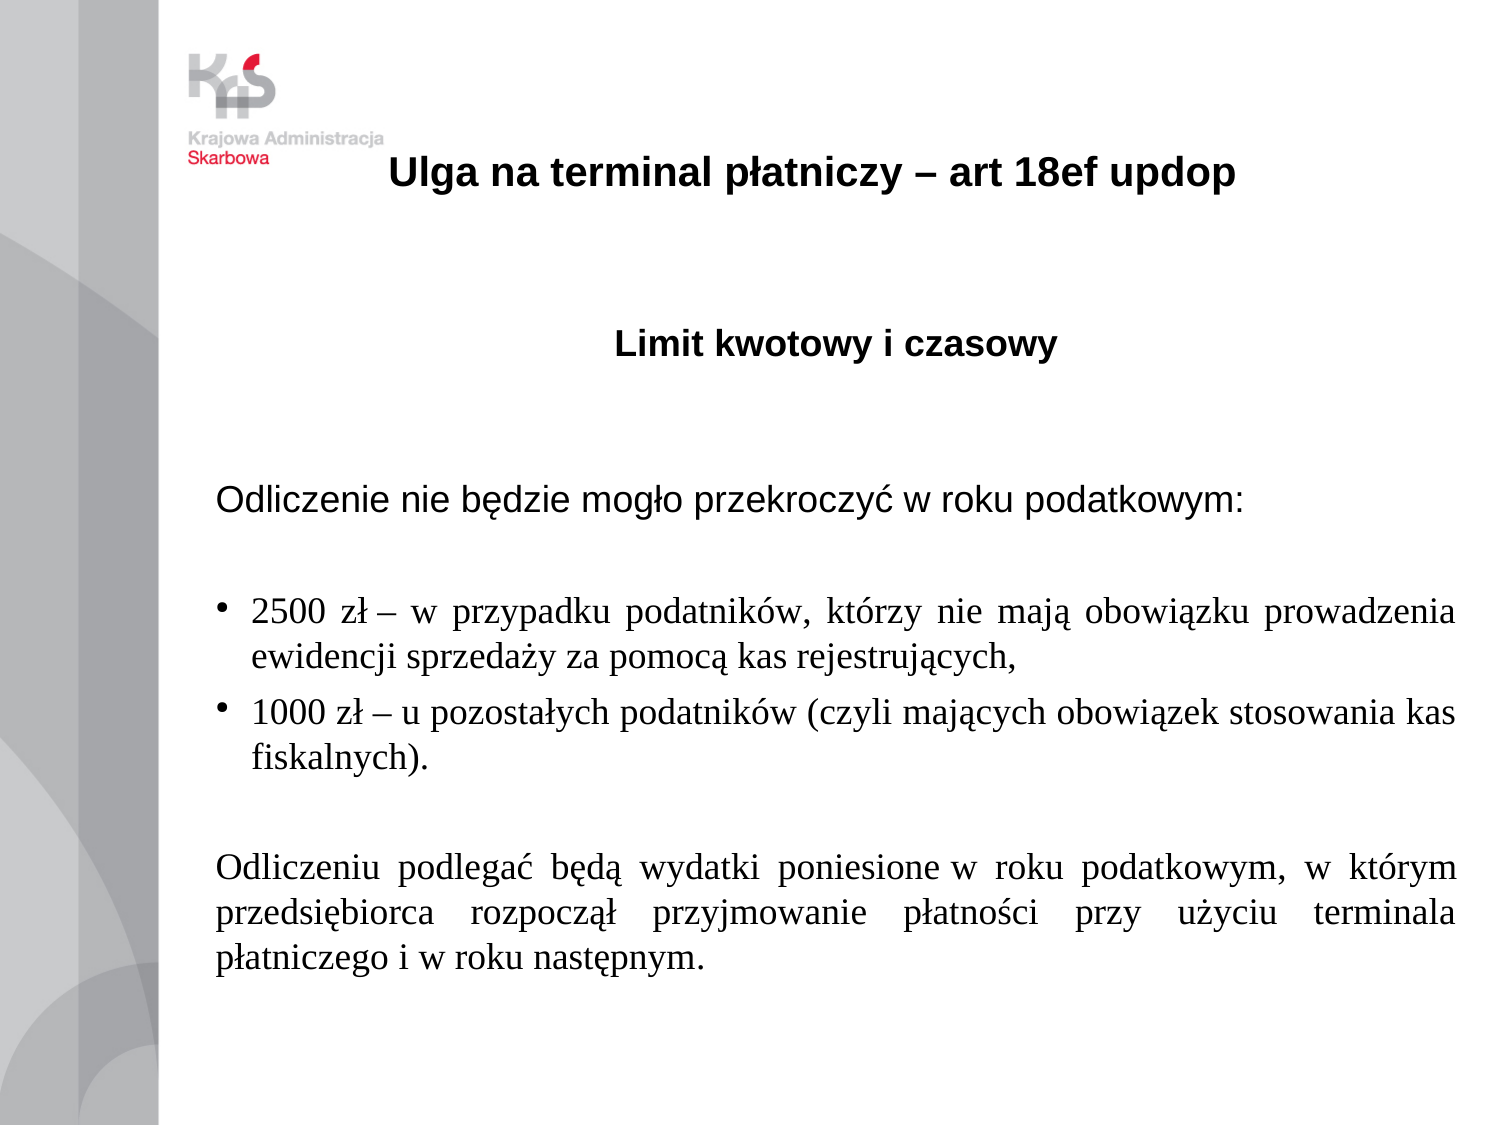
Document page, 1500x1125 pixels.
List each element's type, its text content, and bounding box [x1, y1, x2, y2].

text_box Limit kwotowy i czasowy Odliczenie nie będzie mogło przekroczyć w roku podatkowym: 2500 zł – w przypadku podatników, którzy nie mają obowiązku prowadzenia ewidencji sprzedaży za pomocą kas rejestrujących, 1000 zł – u pozostałych podatników (czyli mających obowiązek stosowania kas fiskalnych). Odliczeniu podlegać będą wydatki poniesione w roku podatkowym, w którym przedsiębiorca rozpoczął przyjmowanie płatności przy użyciu terminala płatniczego i w roku następnym. [200, 261, 1473, 1004]
text_box Ulga na terminal płatniczy – art 18ef updop [177, 137, 1449, 296]
picture [0, 0, 1500, 1125]
